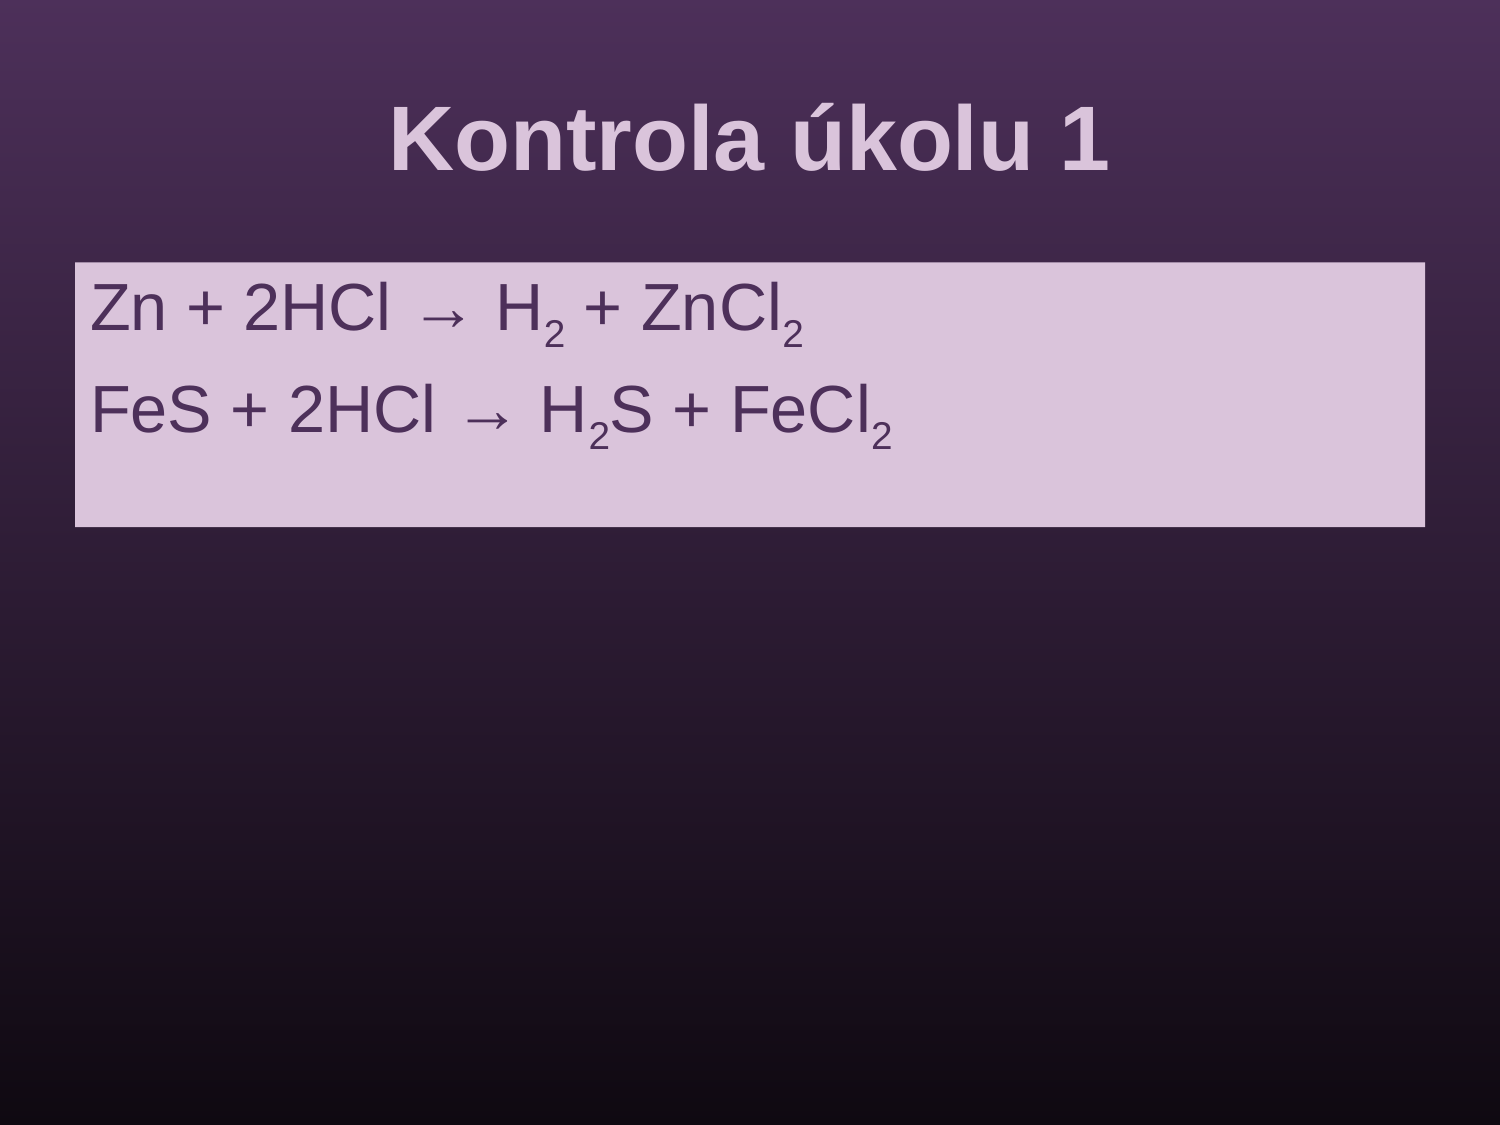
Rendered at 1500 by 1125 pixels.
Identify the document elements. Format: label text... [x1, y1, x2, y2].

title Kontrola úkolu 1 [75, 45, 1426, 233]
list Zn + 2HCl → H2 + ZnCl2 FeS + 2HCl → H2S + FeCl2 [75, 262, 1426, 528]
